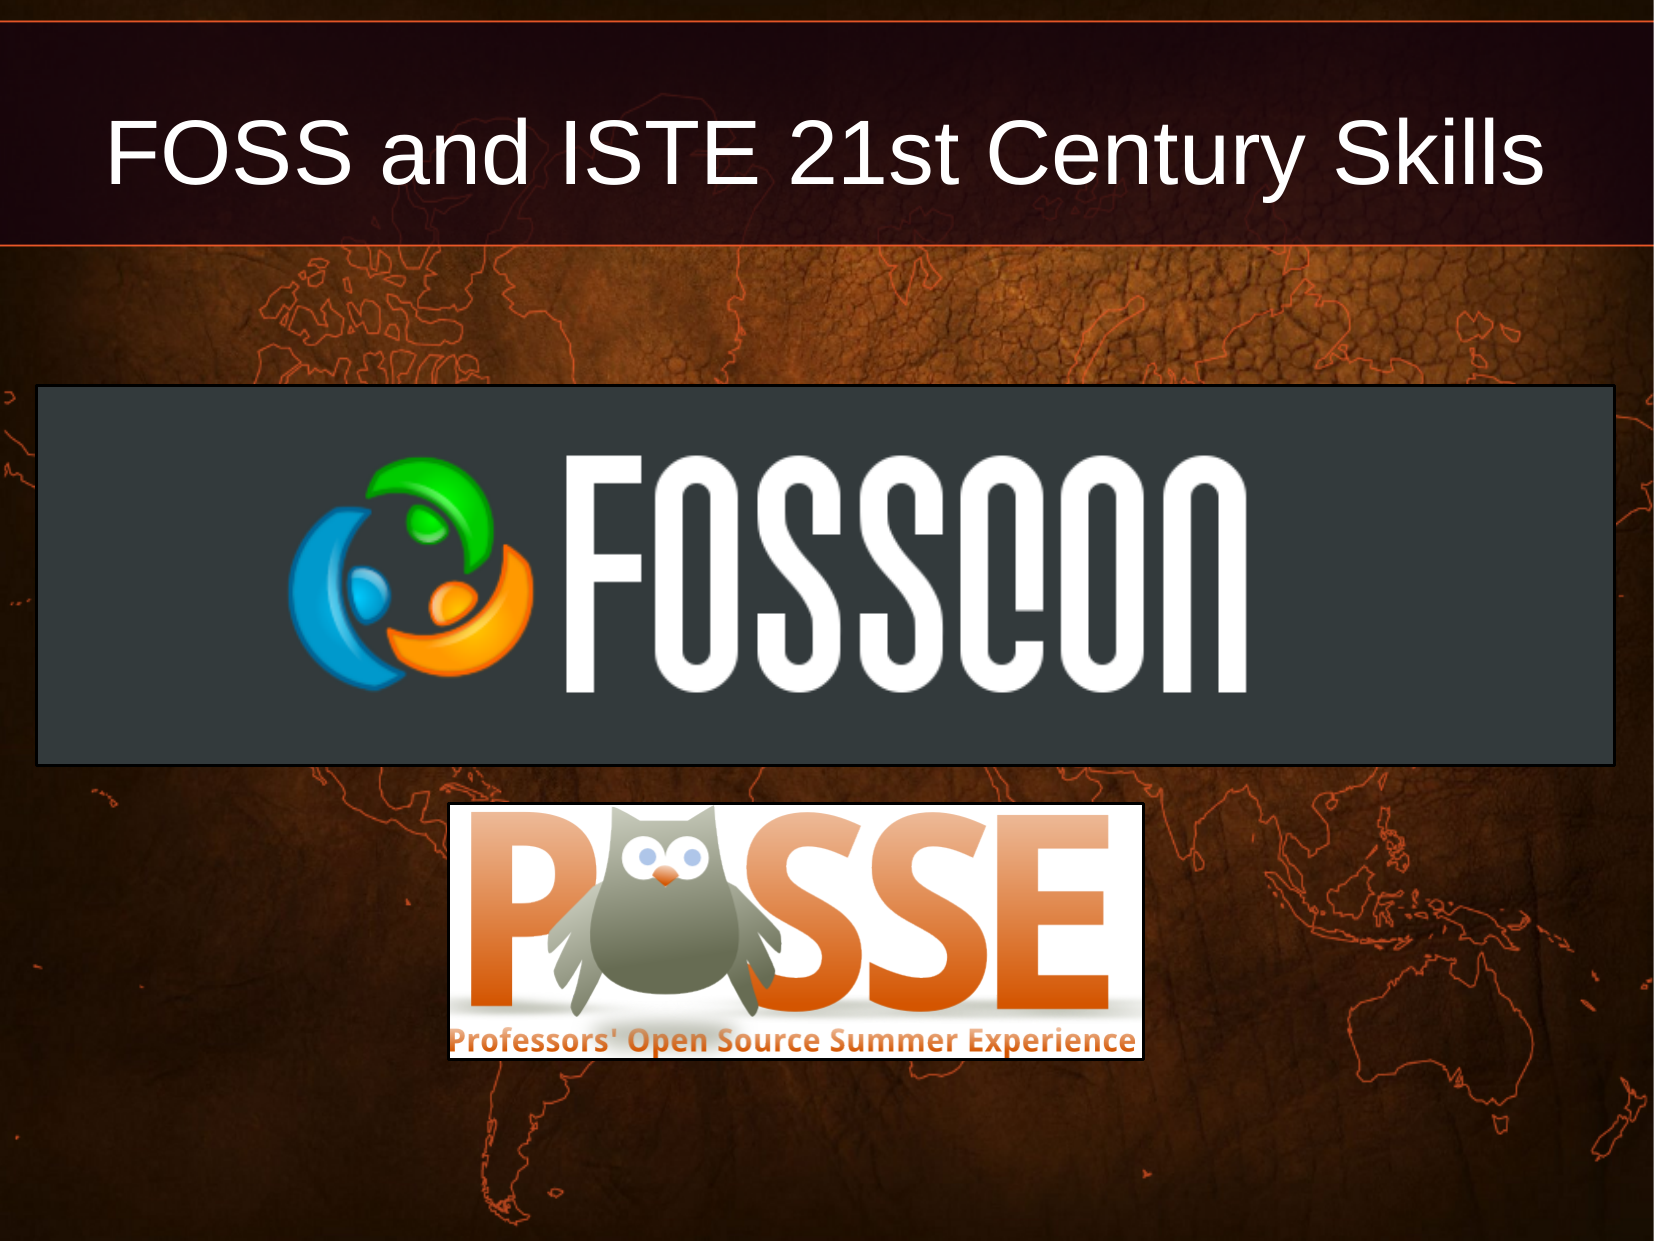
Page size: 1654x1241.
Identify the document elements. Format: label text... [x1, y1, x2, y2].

picture [0, 0, 1654, 1241]
title FOSS and ISTE 21st Century Skills [82, 49, 1571, 257]
